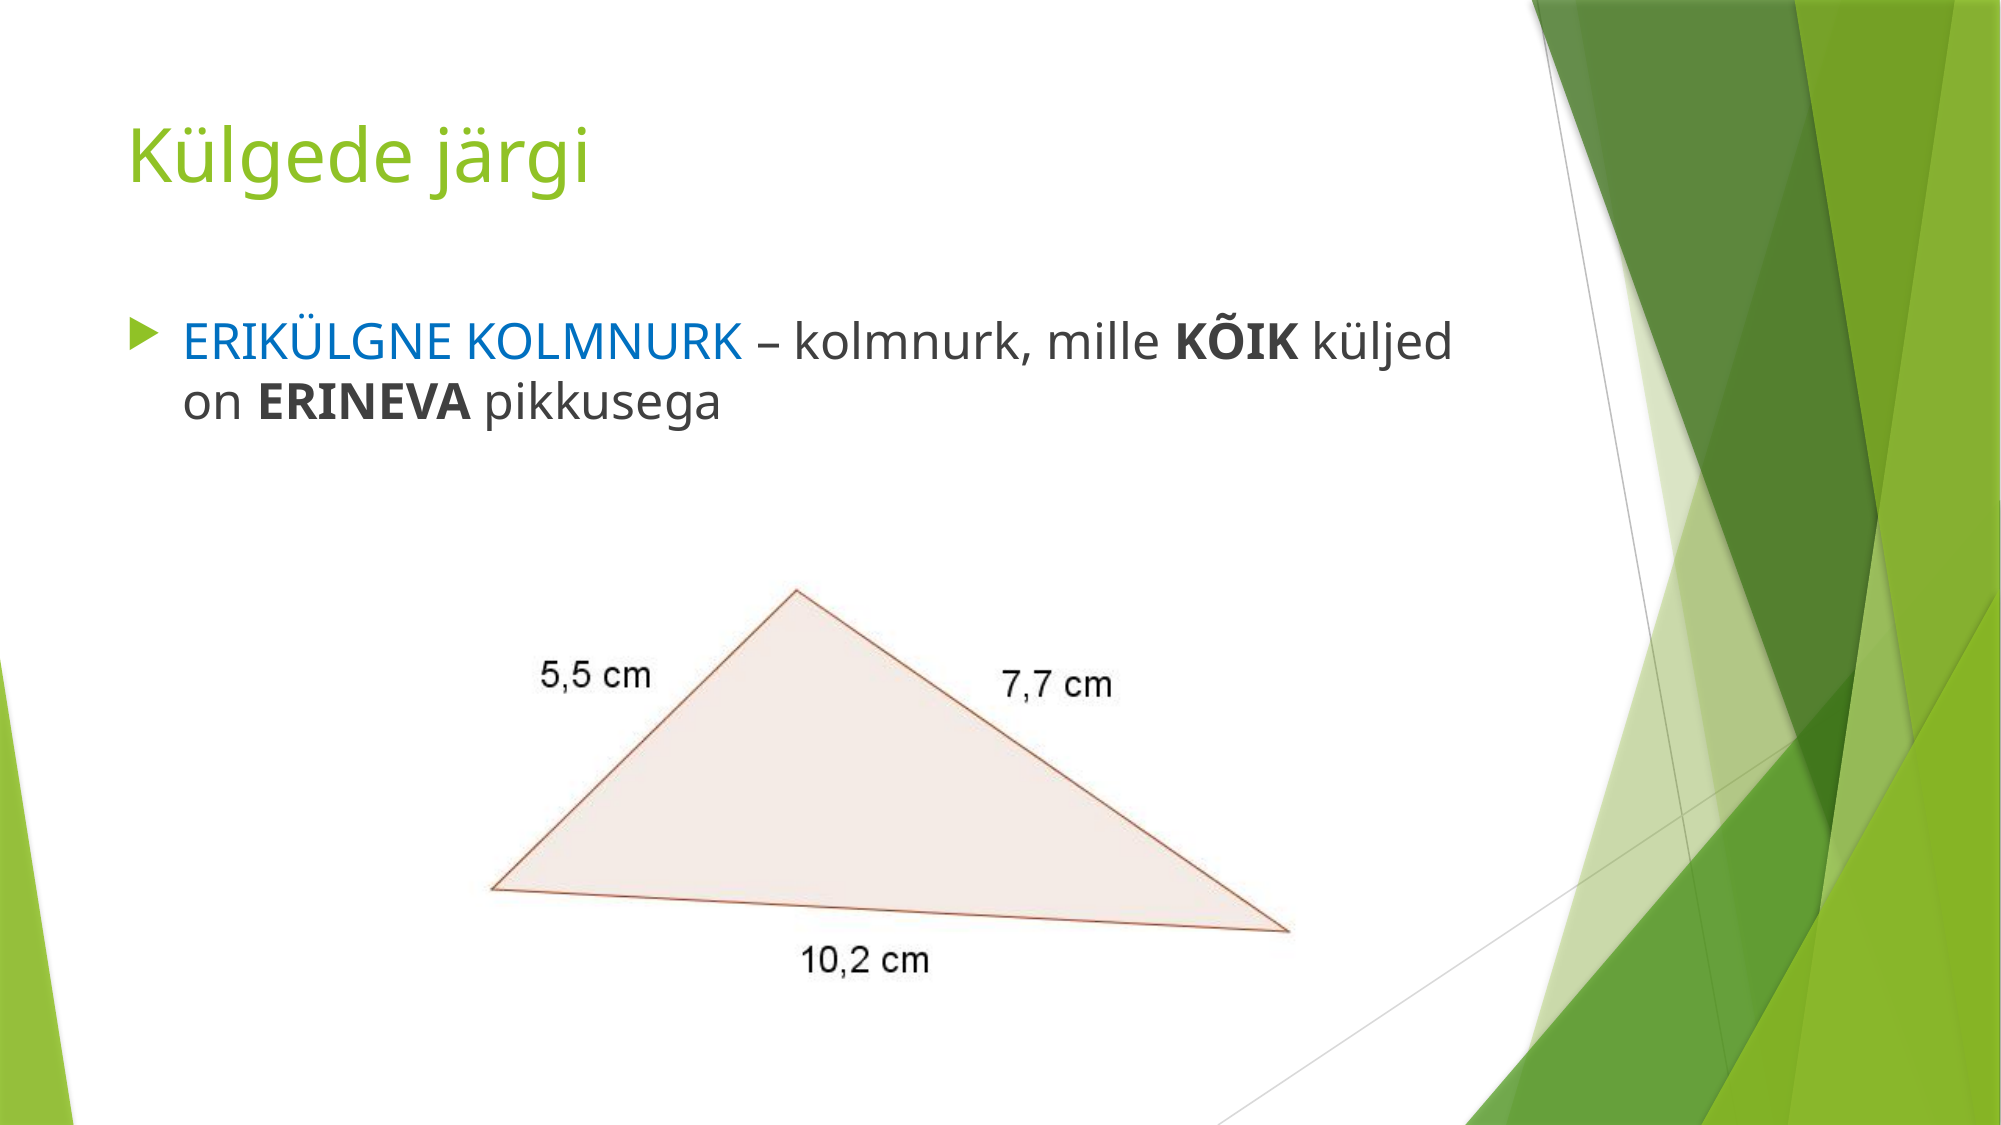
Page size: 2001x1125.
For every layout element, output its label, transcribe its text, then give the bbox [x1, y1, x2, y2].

list ERIKÜLGNE KOLMNURK – kolmnurk, mille KÕIK küljed on ERINEVA pikkusega [111, 301, 1522, 939]
title Külgede järgi [111, 99, 1522, 301]
picture [420, 506, 1358, 1015]
